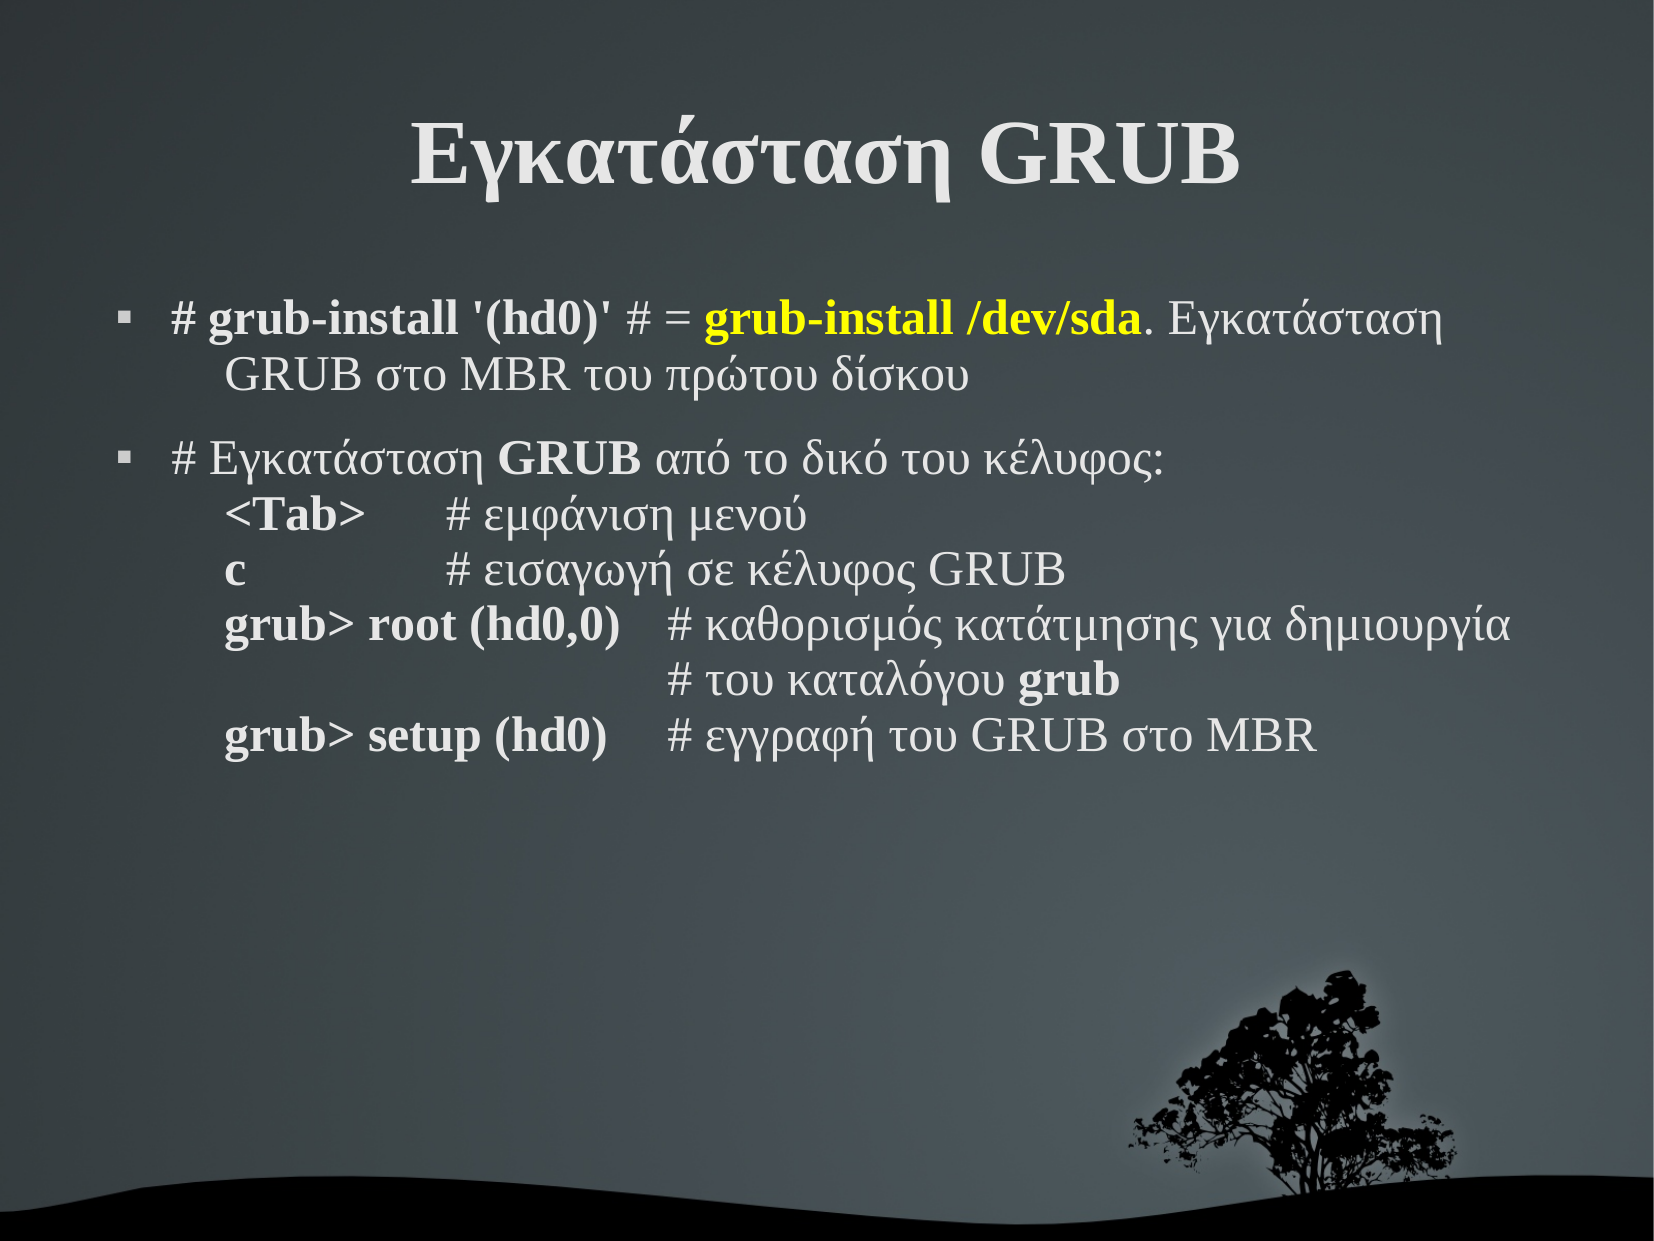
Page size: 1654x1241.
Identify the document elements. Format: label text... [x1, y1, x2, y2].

title Εγκατάσταση GRUB [82, 49, 1571, 257]
list # grub-install '(hd0)' # = grub-install /dev/sda. Εγκατάσταση GRUB στο MBR του πρώτου δίσκου # Εγκατάσταση GRUB από το δικό του κέλυφος: <Tab> # εμφάνιση μενού c # εισαγωγή σε κέλυφος GRUB grub> root (hd0,0) # καθορισμός κατάτμησης για δημιουργία # του καταλόγου grub grub> setup (hd0) # εγγραφή του GRUB στο MBR [82, 290, 1571, 1109]
picture [0, 0, 1654, 1241]
